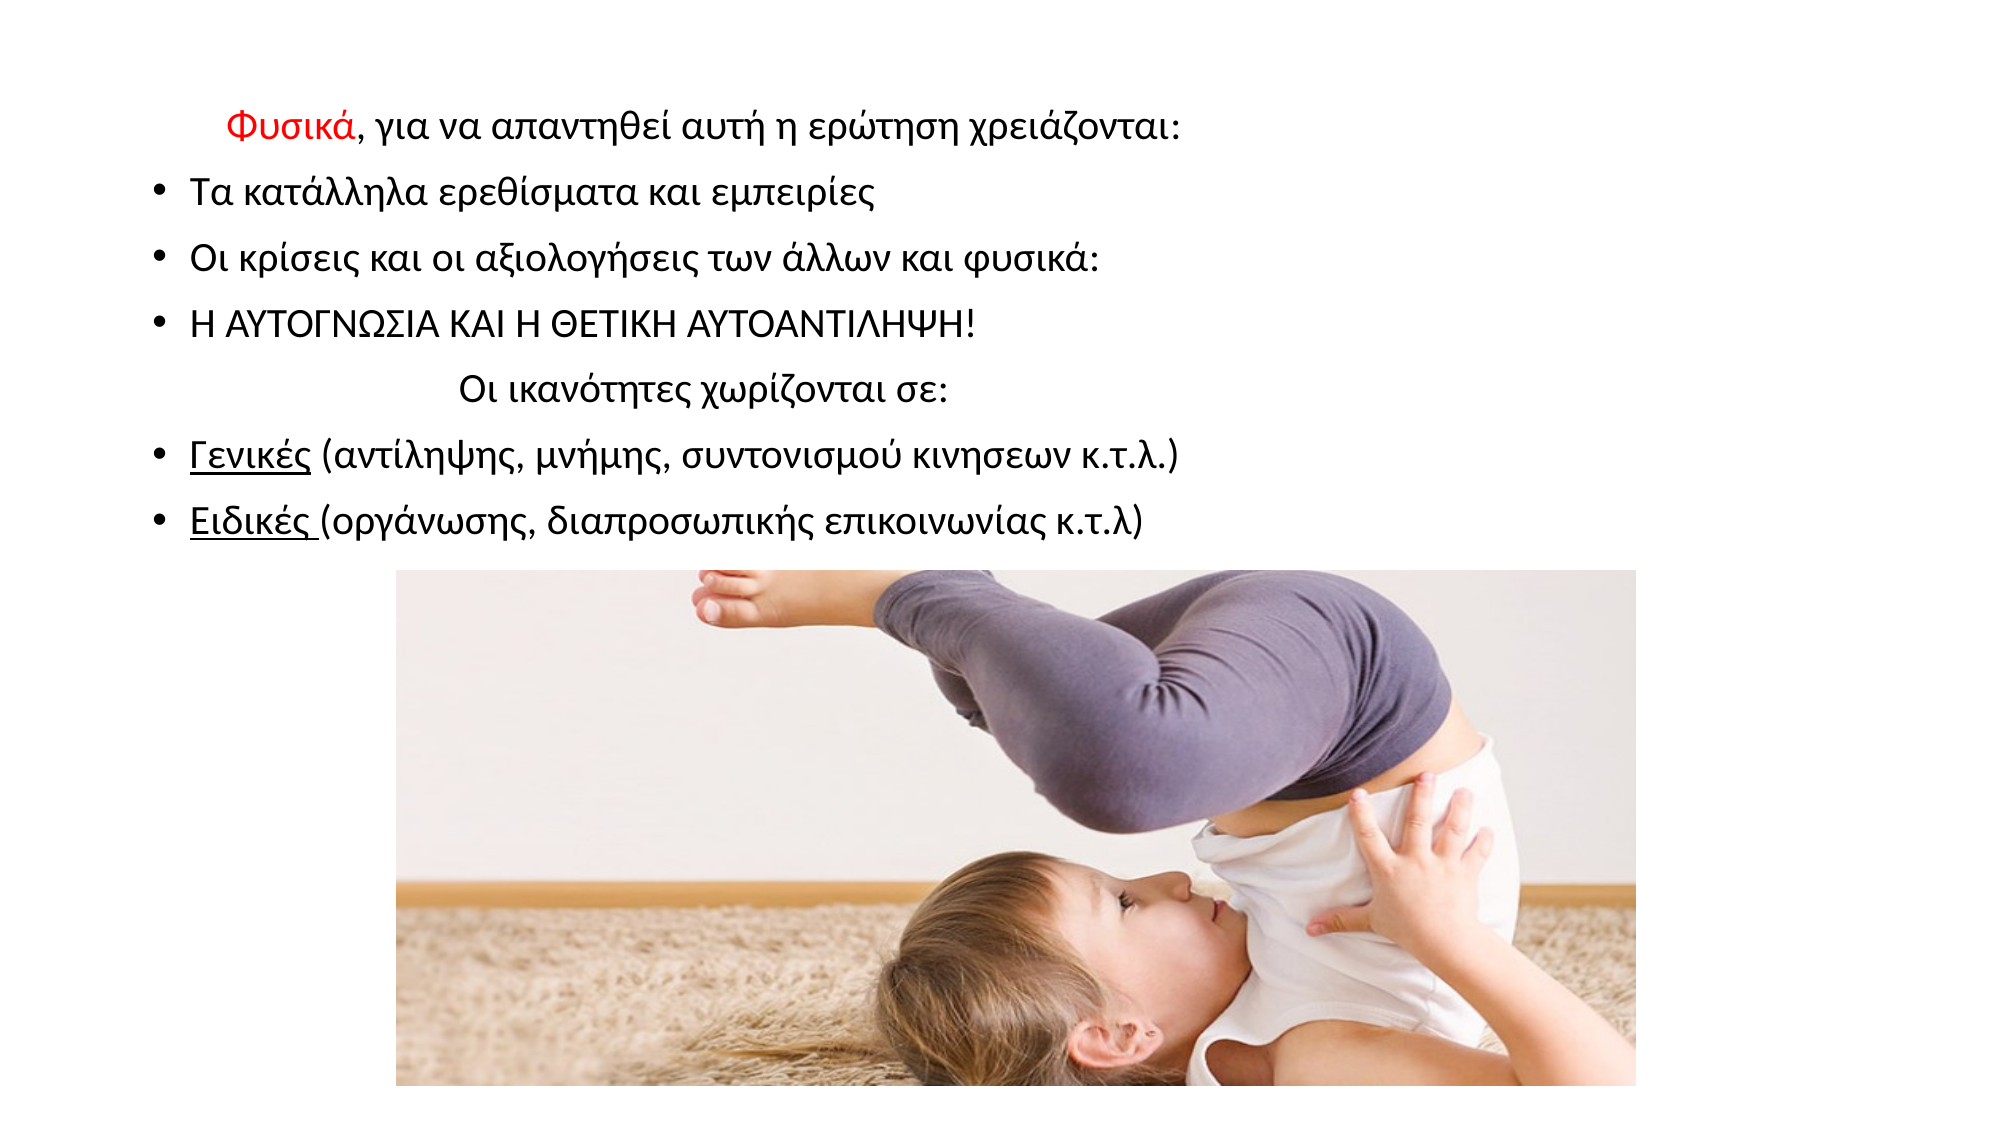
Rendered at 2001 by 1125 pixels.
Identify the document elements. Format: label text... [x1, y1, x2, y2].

list Φυσικά, για να απαντηθεί αυτή η ερώτηση χρειάζονται: Τα κατάλληλα ερεθίσματα και εμπειρίες Οι κρίσεις και οι αξιολογήσεις των άλλων και φυσικά: Η ΑΥΤΟΓΝΩΣΙΑ ΚΑΙ Η ΘΕΤΙΚΗ ΑΥΤΟΑΝΤΙΛΗΨΗ! Οι ικανότητες χωρίζονται σε: Γενικές (αντίληψης, μνήμης, συντονισμού κινησεων κ.τ.λ.) Ειδικές (οργάνωσης, διαπροσωπικής επικοινωνίας κ.τ.λ) [137, 95, 1863, 1023]
picture [396, 570, 1636, 1086]
